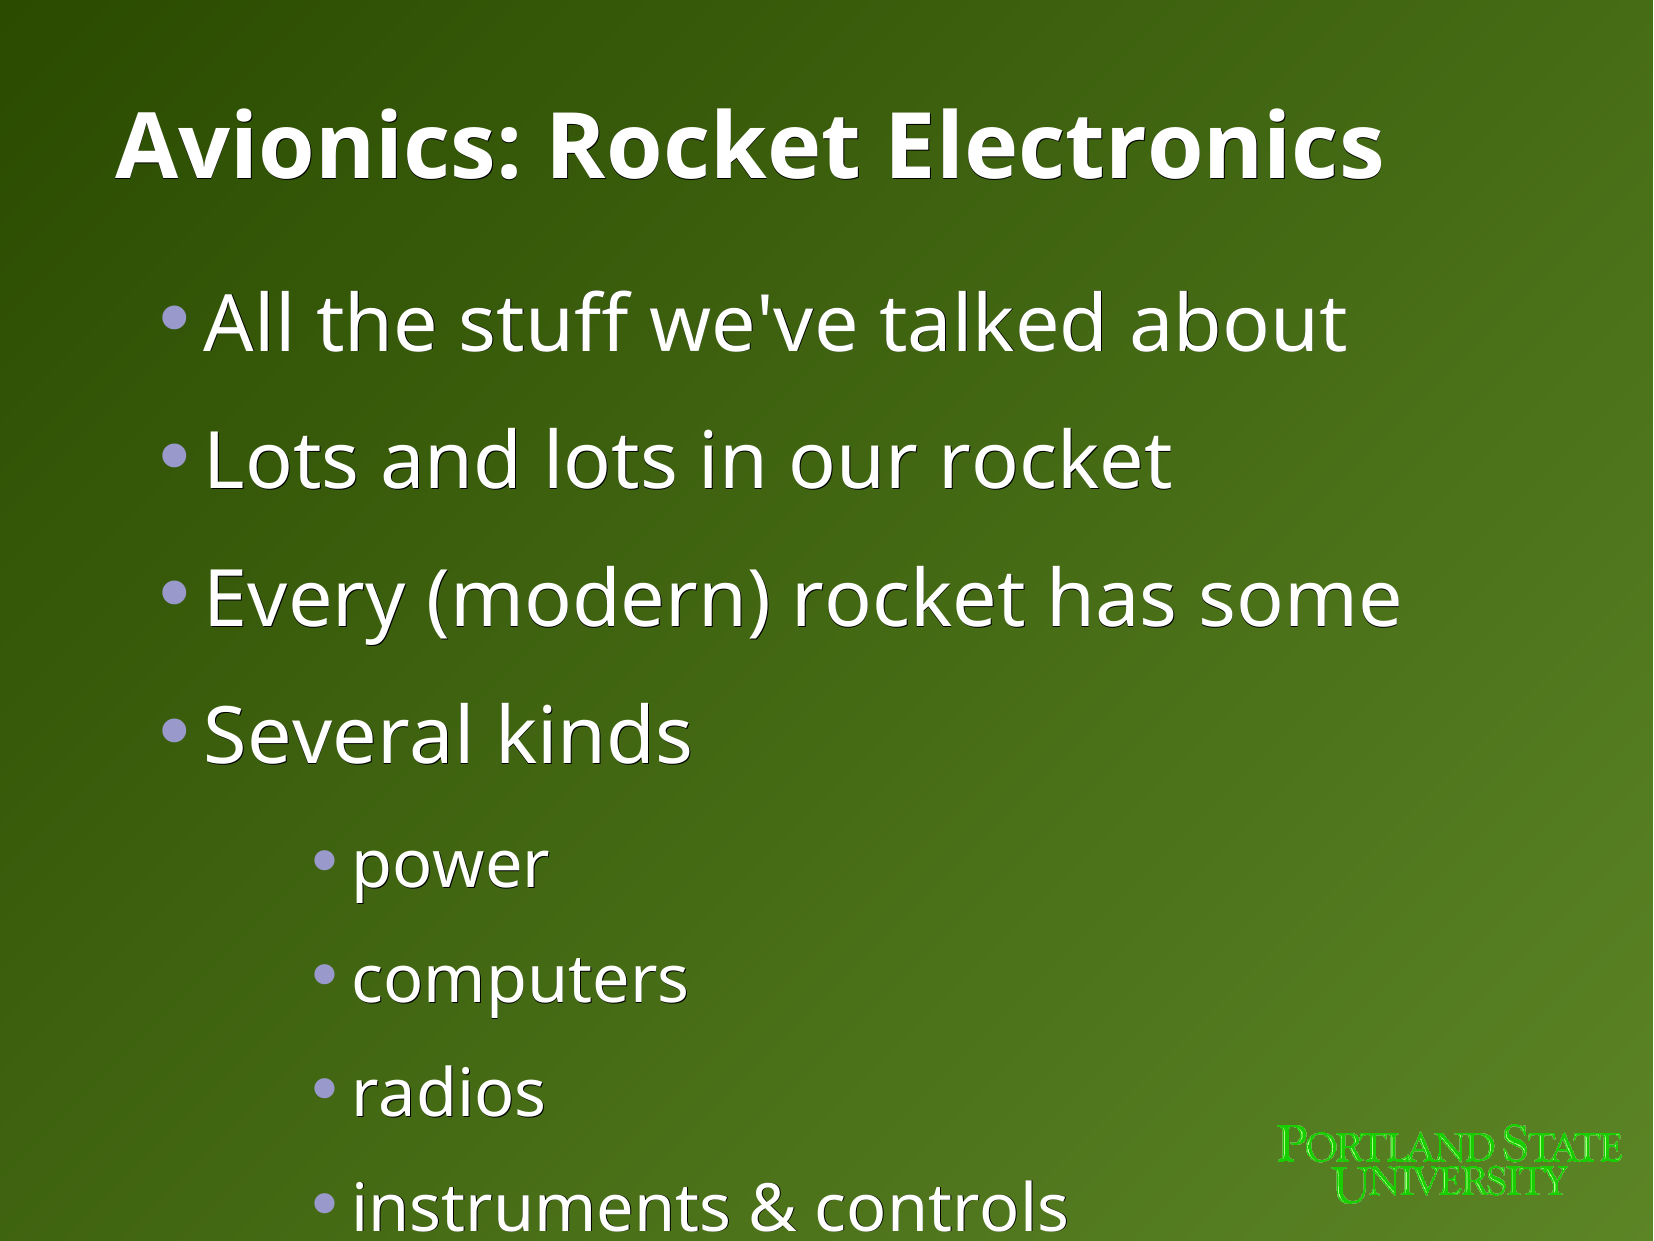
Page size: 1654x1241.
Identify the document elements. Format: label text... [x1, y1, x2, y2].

list All the stuff we've talked about Lots and lots in our rocket Every (modern) rocket has some Several kinds power computers radios instruments & controls [115, 266, 1527, 1148]
picture [1277, 1124, 1622, 1204]
title Avionics: Rocket Electronics [115, 86, 1527, 200]
